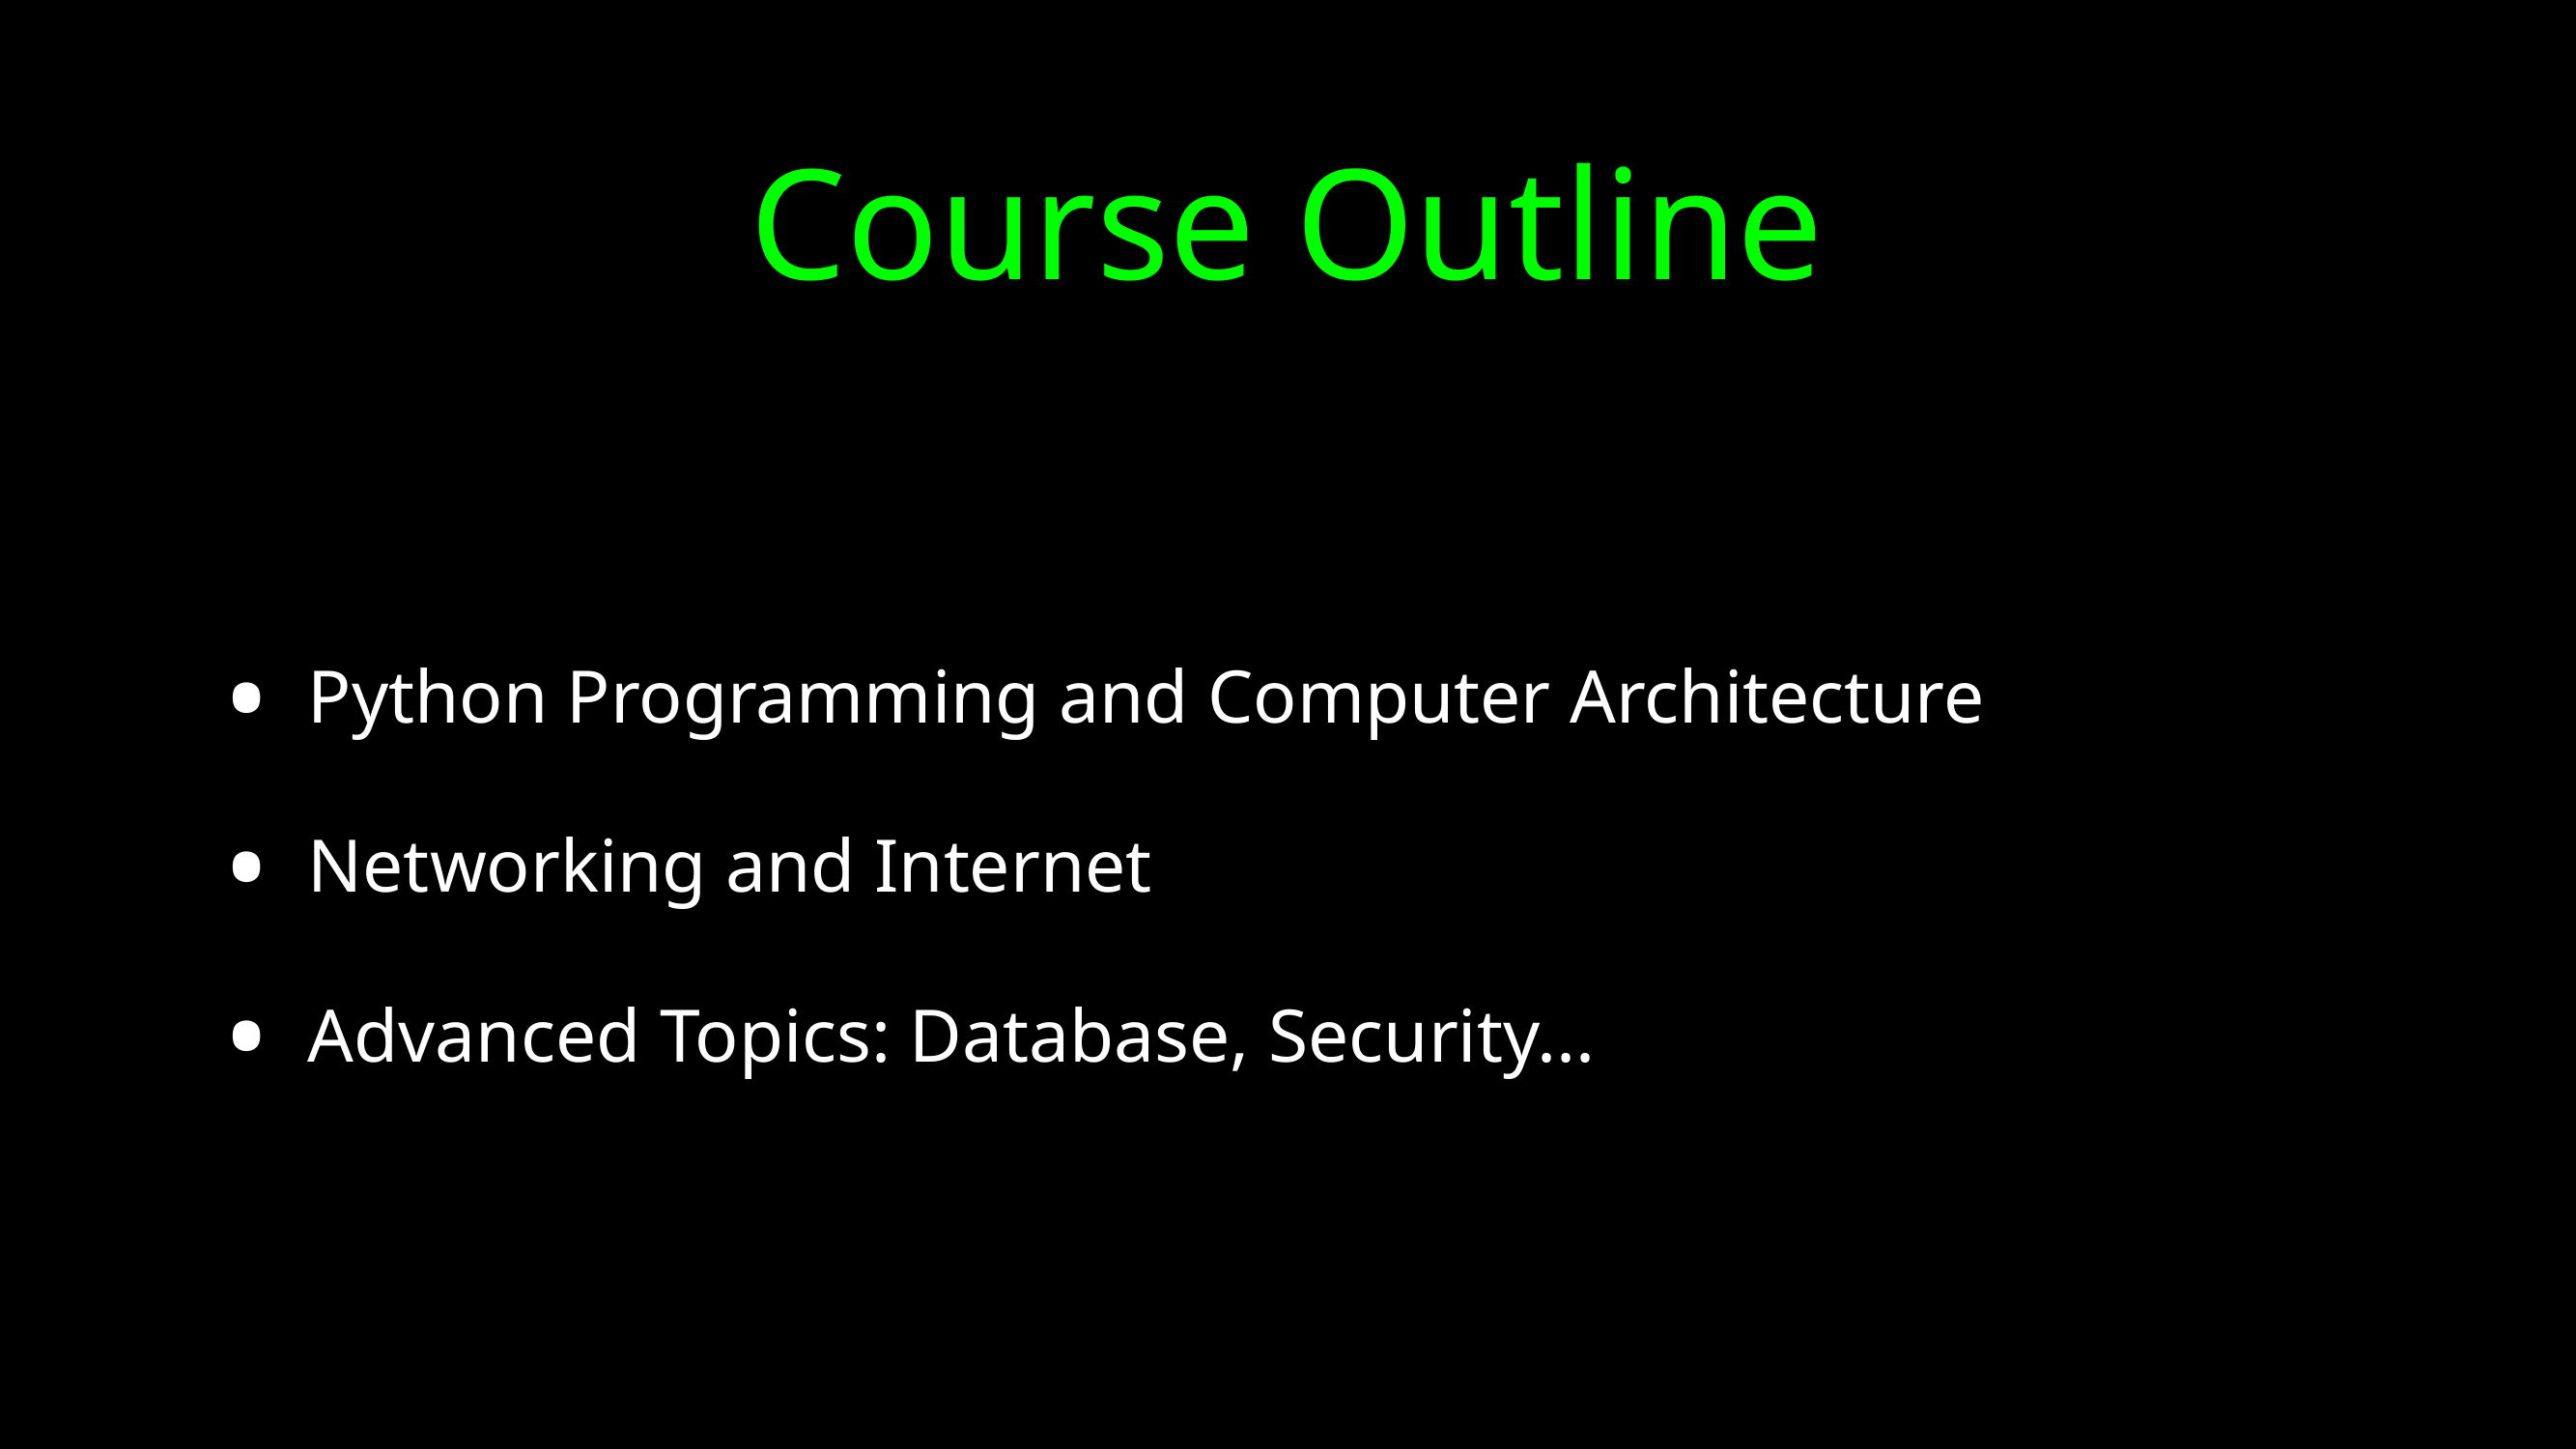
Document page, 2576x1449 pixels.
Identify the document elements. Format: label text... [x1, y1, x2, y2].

title Course Outline [183, 38, 2392, 403]
list Python Programming and Computer Architecture Networking and Internet Advanced Topics: Database, Security... [183, 412, 2392, 1317]
